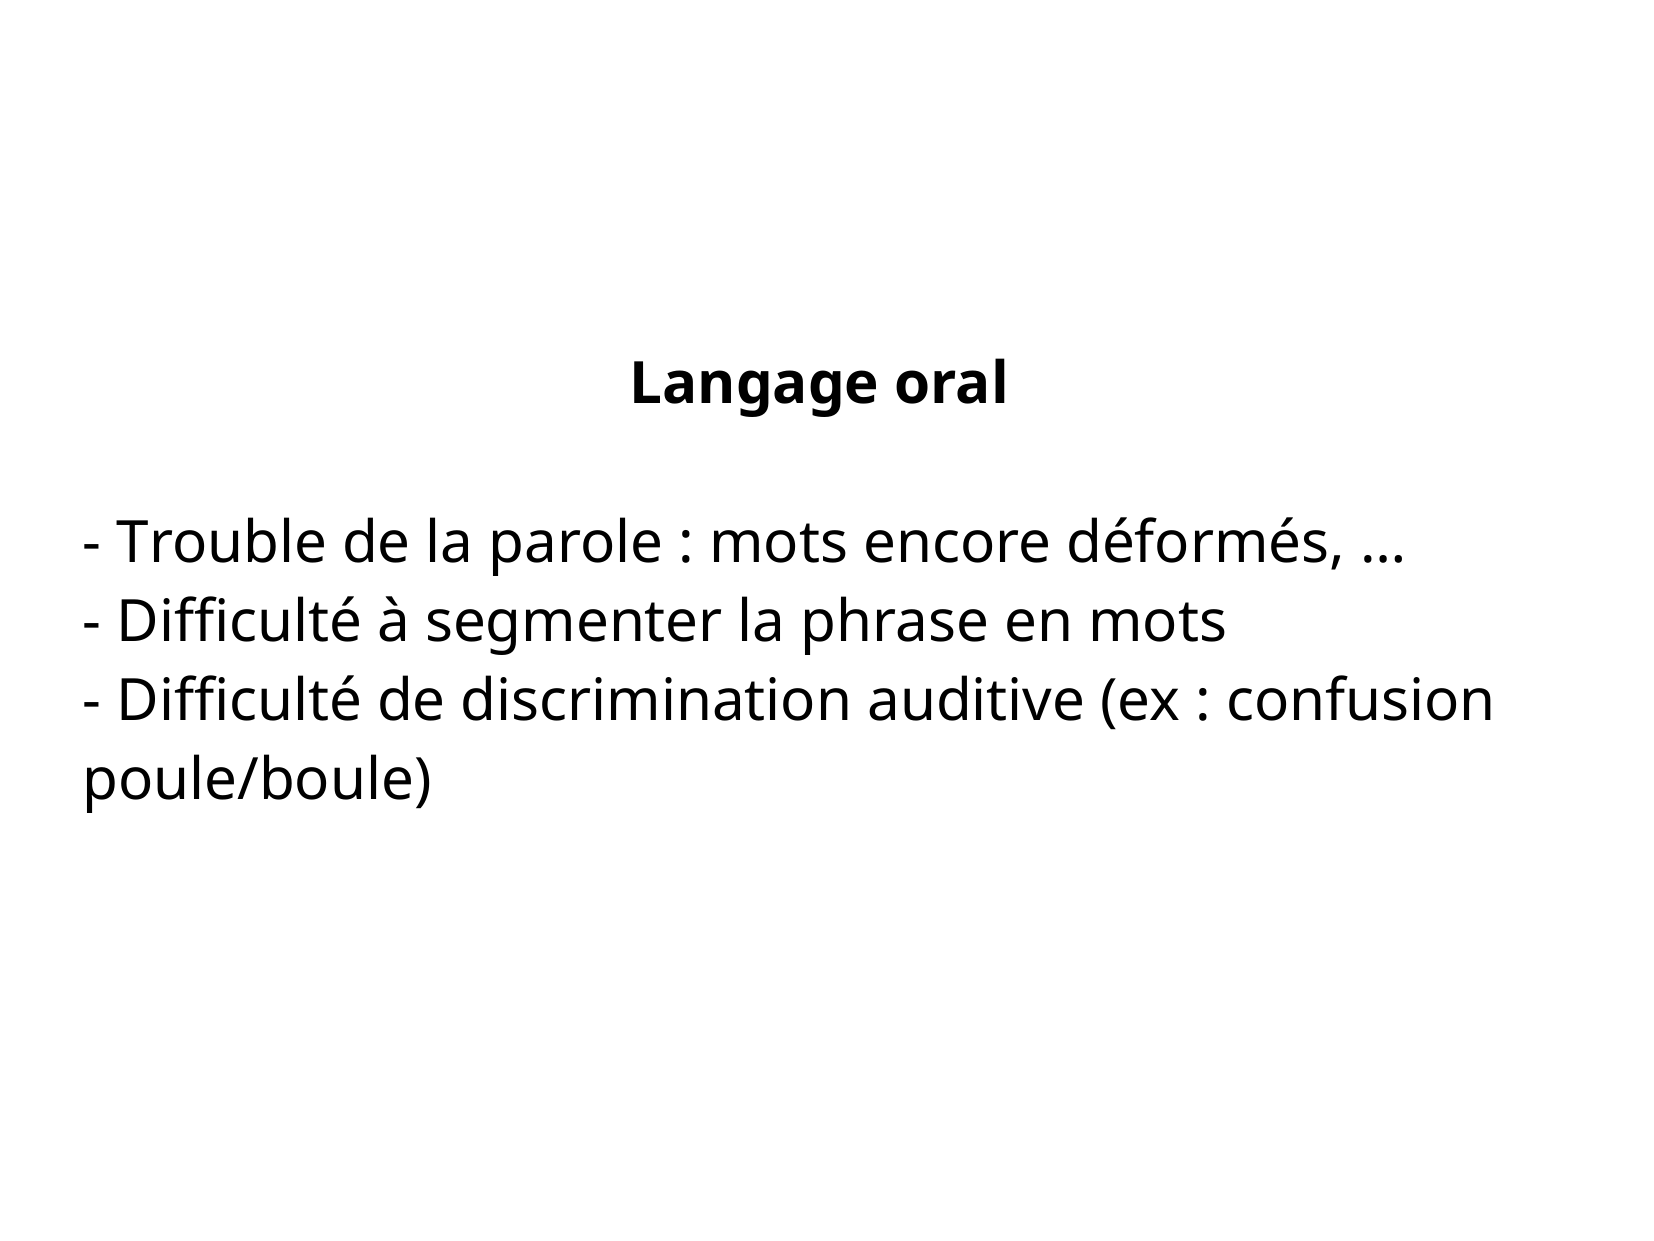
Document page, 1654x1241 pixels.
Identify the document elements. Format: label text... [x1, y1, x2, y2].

subtitle Langage oral - Trouble de la parole : mots encore déformés, … - Difficulté à segmenter la phrase en mots - Difficulté de discrimination auditive (ex : confusion poule/boule) [82, 49, 1571, 1109]
